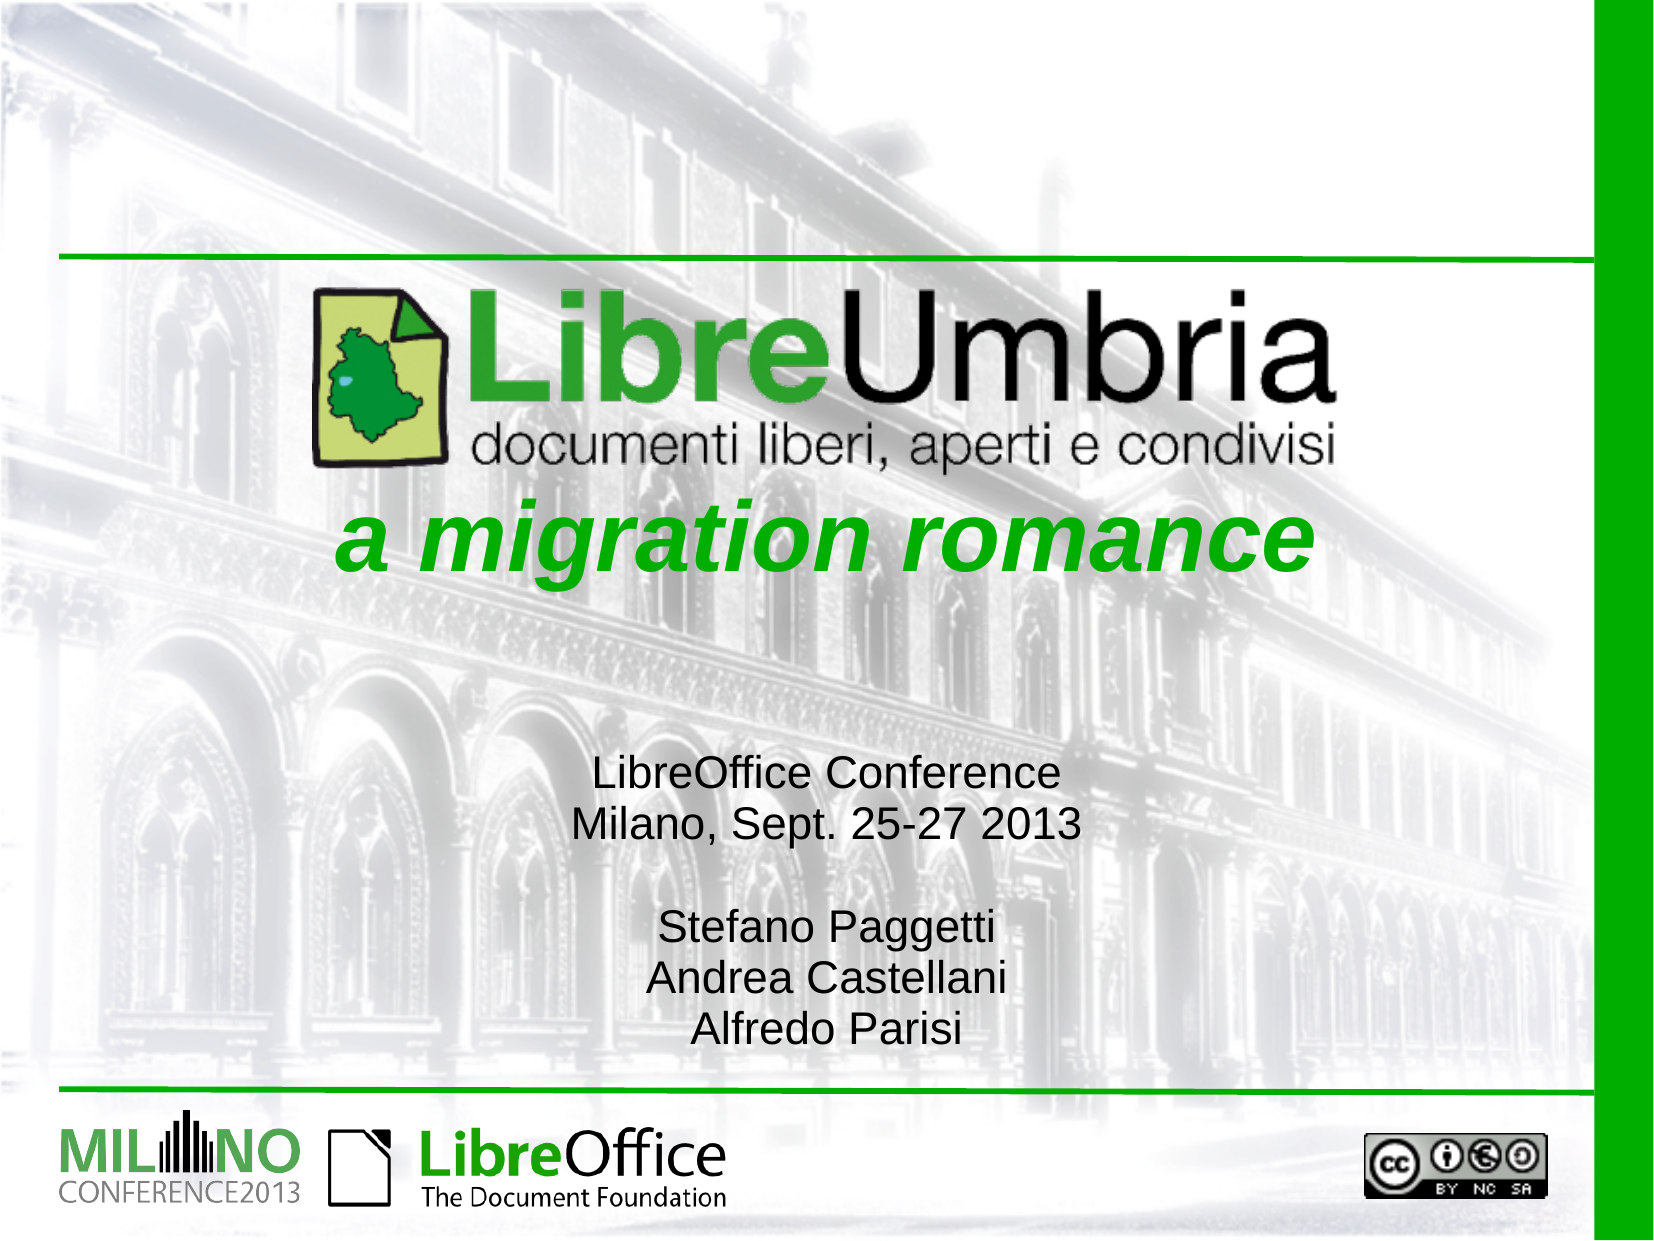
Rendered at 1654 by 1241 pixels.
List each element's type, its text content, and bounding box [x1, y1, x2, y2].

subtitle a migration romance LibreOffice Conference Milano, Sept. 25-27 2013 Stefano Paggetti Andrea Castellani Alfredo Parisi [82, 408, 1571, 1128]
picture [0, 1, 1594, 1241]
